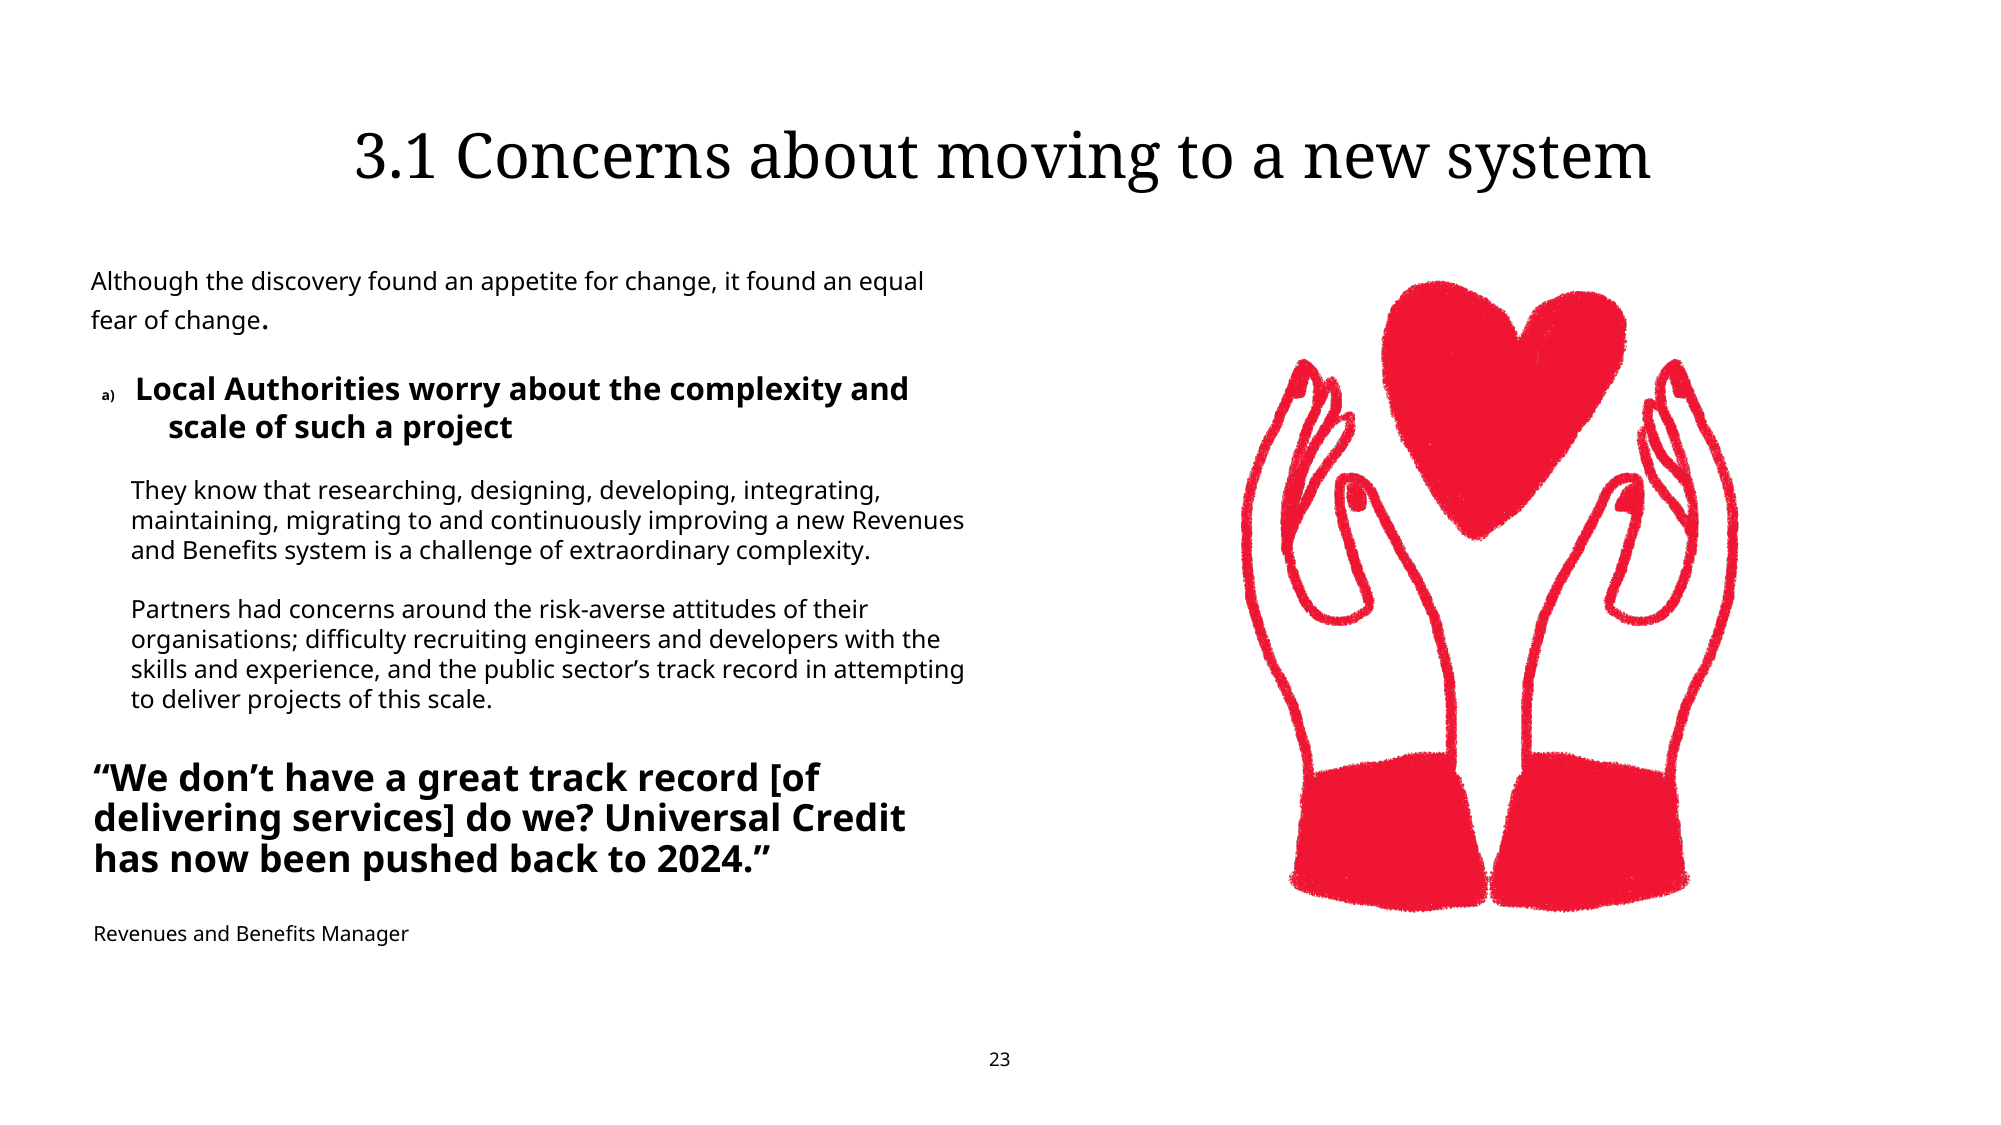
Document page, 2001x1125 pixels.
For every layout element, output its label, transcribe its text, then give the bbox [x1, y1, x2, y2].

picture [942, 93, 2000, 1125]
text_box Local Authorities worry about the complexity and scale of such a project They know that researching, designing, developing, integrating, maintaining, migrating to and continuously improving a new Revenues and Benefits system is a challenge of extraordinary complexity. Partners had concerns around the risk-averse attitudes of their organisations; difficulty recruiting engineers and developers with the skills and experience, and the public sector’s track record in attempting to deliver projects of this scale. “We don’t have a great track record [of delivering services] do we? Universal Credit has now been pushed back to 2024.” Revenues and Benefits Manager [87, 404, 942, 1103]
text_box [0, 123, 942, 223]
text_box Although the discovery found an appetite for change, it found an equal fear of change. [83, 258, 942, 404]
text_box 3.1 Concerns about moving to a new system [87, 125, 942, 221]
